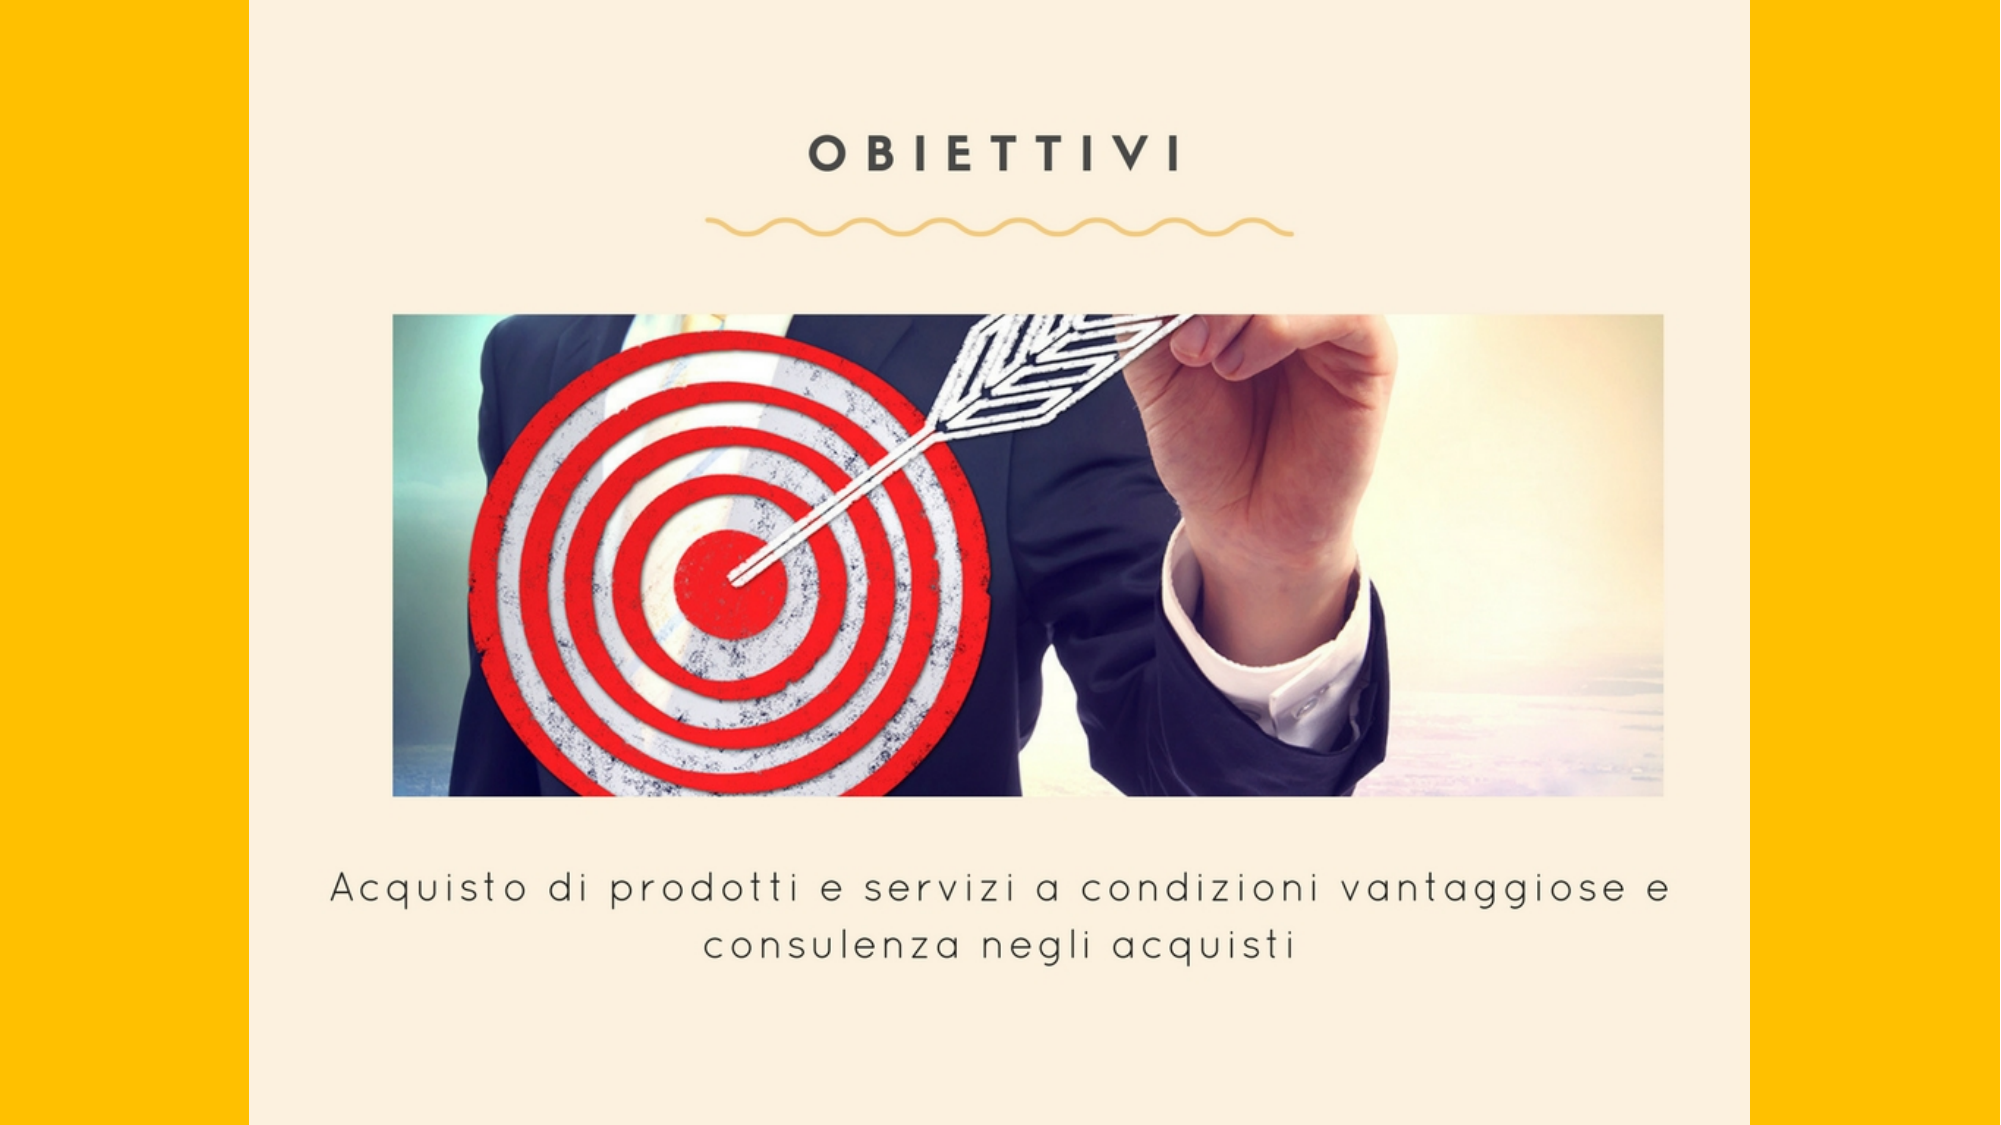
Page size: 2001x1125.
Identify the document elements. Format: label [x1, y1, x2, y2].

picture [249, 0, 1750, 1125]
